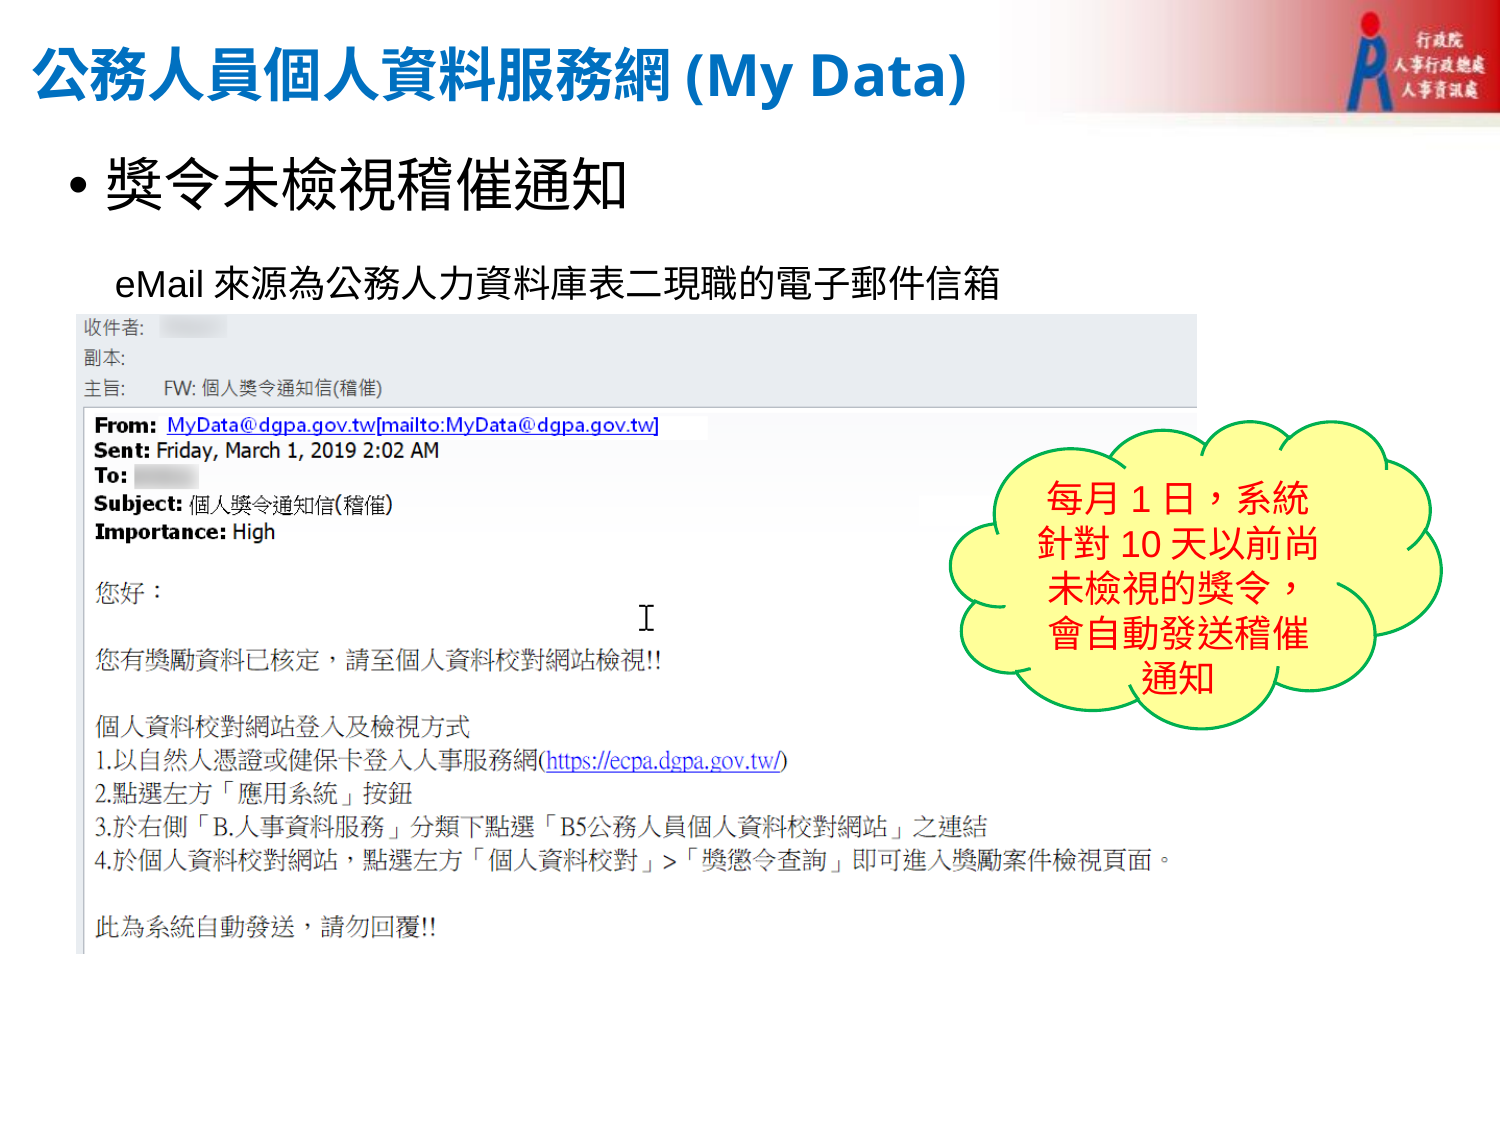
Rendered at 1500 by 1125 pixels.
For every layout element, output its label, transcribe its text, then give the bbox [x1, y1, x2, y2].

picture [76, 0, 1500, 1125]
text_box eMail來源為公務人力資料庫表二現職的電子郵件信箱 [100, 252, 1070, 313]
text_box 每月1日，系統針對10天以前尚未檢視的獎令，會自動發送稽催通知 [950, 421, 1442, 729]
text_box 公務人員個人資料服務網(My Data) [16, 19, 1442, 138]
list 獎令未檢視稽催通知 [53, 148, 1347, 244]
